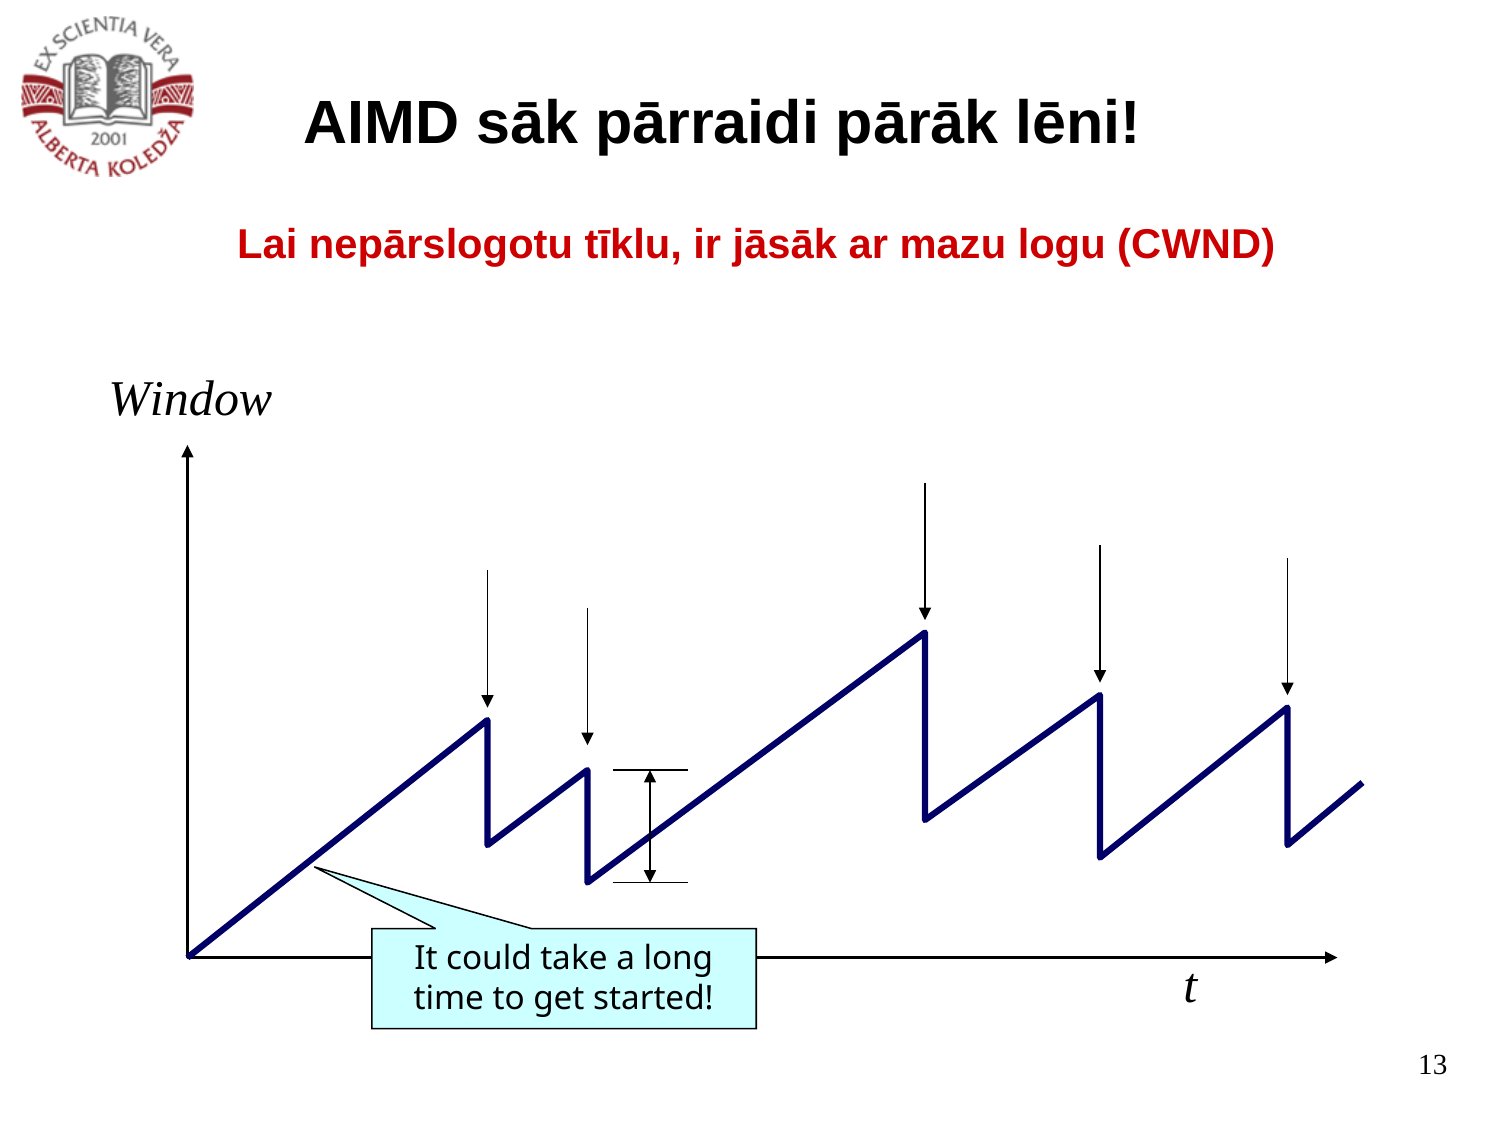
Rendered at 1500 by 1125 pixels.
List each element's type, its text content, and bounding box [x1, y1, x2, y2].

text_box t [1168, 945, 1213, 1021]
text_box <skaitlis> [1312, 1037, 1463, 1101]
text_box Window [93, 357, 288, 433]
title AIMD sāk pārraidi pārāk lēni! [50, 62, 1374, 175]
picture [21, 16, 194, 177]
text_box It could take a long time to get started! [314, 866, 757, 1029]
text_box Lai nepārslogotu tīklu, ir jāsāk ar mazu logu (CWND) [81, 209, 1432, 276]
